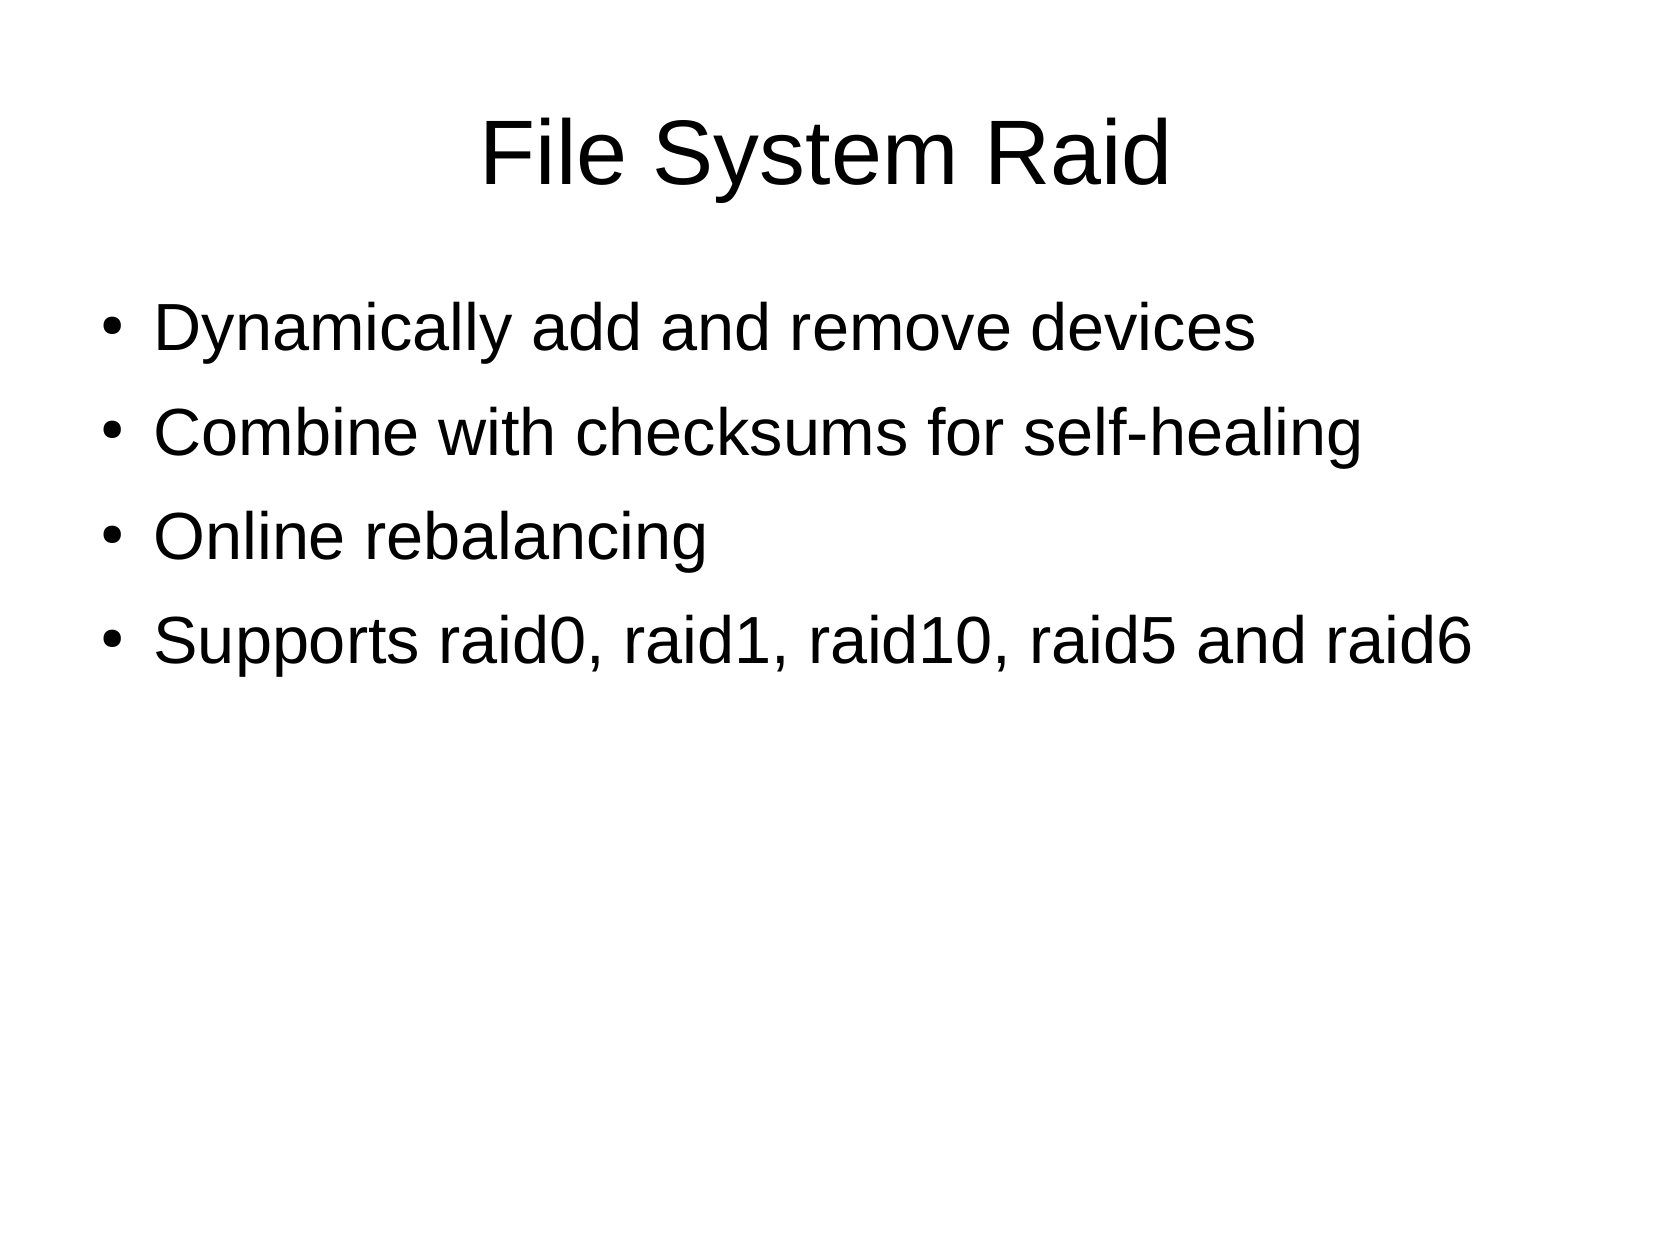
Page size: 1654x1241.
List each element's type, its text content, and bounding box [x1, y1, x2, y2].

title File System Raid [82, 49, 1571, 257]
list Dynamically add and remove devices Combine with checksums for self-healing Online rebalancing Supports raid0, raid1, raid10, raid5 and raid6 [82, 290, 1571, 1010]
